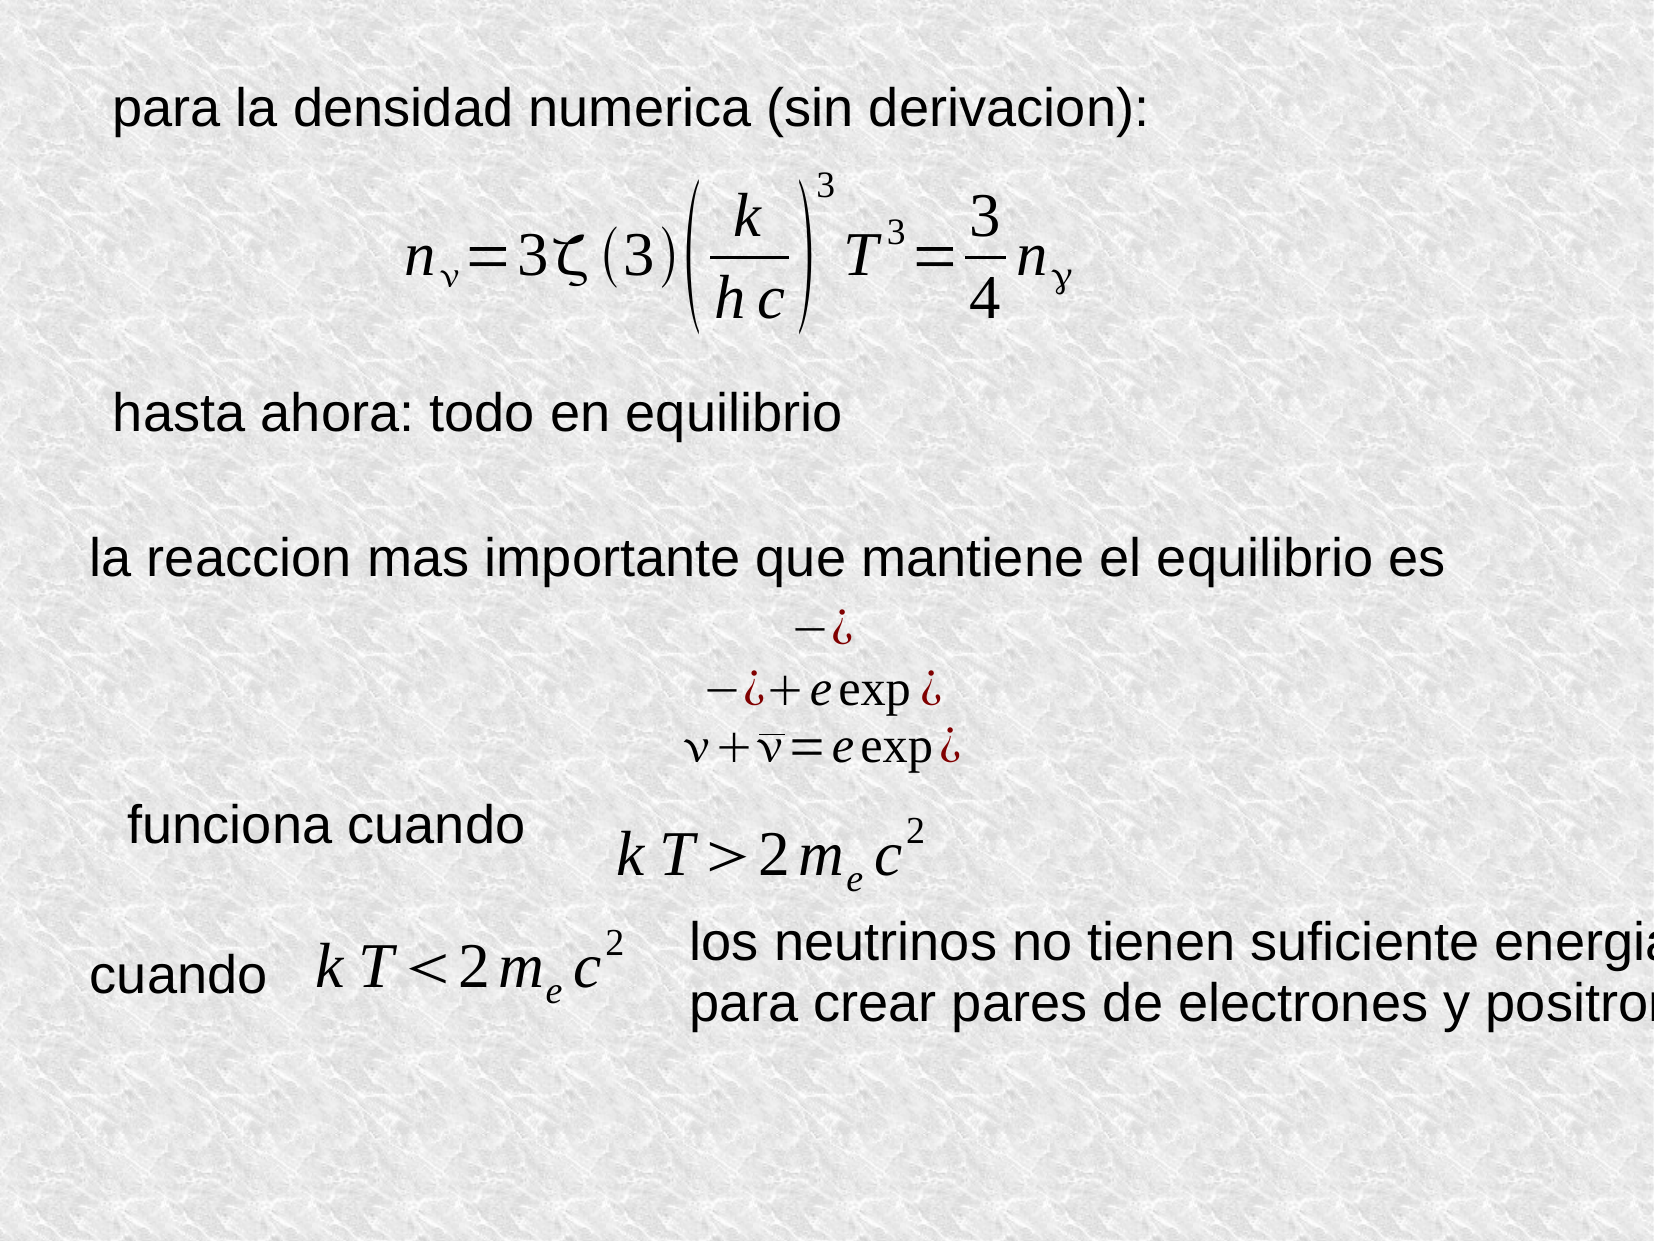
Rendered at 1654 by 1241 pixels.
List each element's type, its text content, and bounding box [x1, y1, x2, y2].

chart [670, 600, 976, 775]
text_box cuando [75, 937, 276, 1018]
text_box los neutrinos no tienen suficiente energia para crear pares de electrones y positrones [675, 904, 1623, 1051]
picture [0, 0, 1654, 1241]
text_box la reaccion mas importante que mantiene el equilibrio es [75, 519, 1330, 601]
chart [299, 923, 638, 1013]
chart [388, 166, 1088, 338]
text_box funciona cuando [112, 787, 503, 868]
text_box para la densidad numerica (sin derivacion): [97, 69, 1066, 151]
text_box hasta ahora: todo en equilibrio [98, 375, 788, 456]
chart [600, 811, 939, 901]
